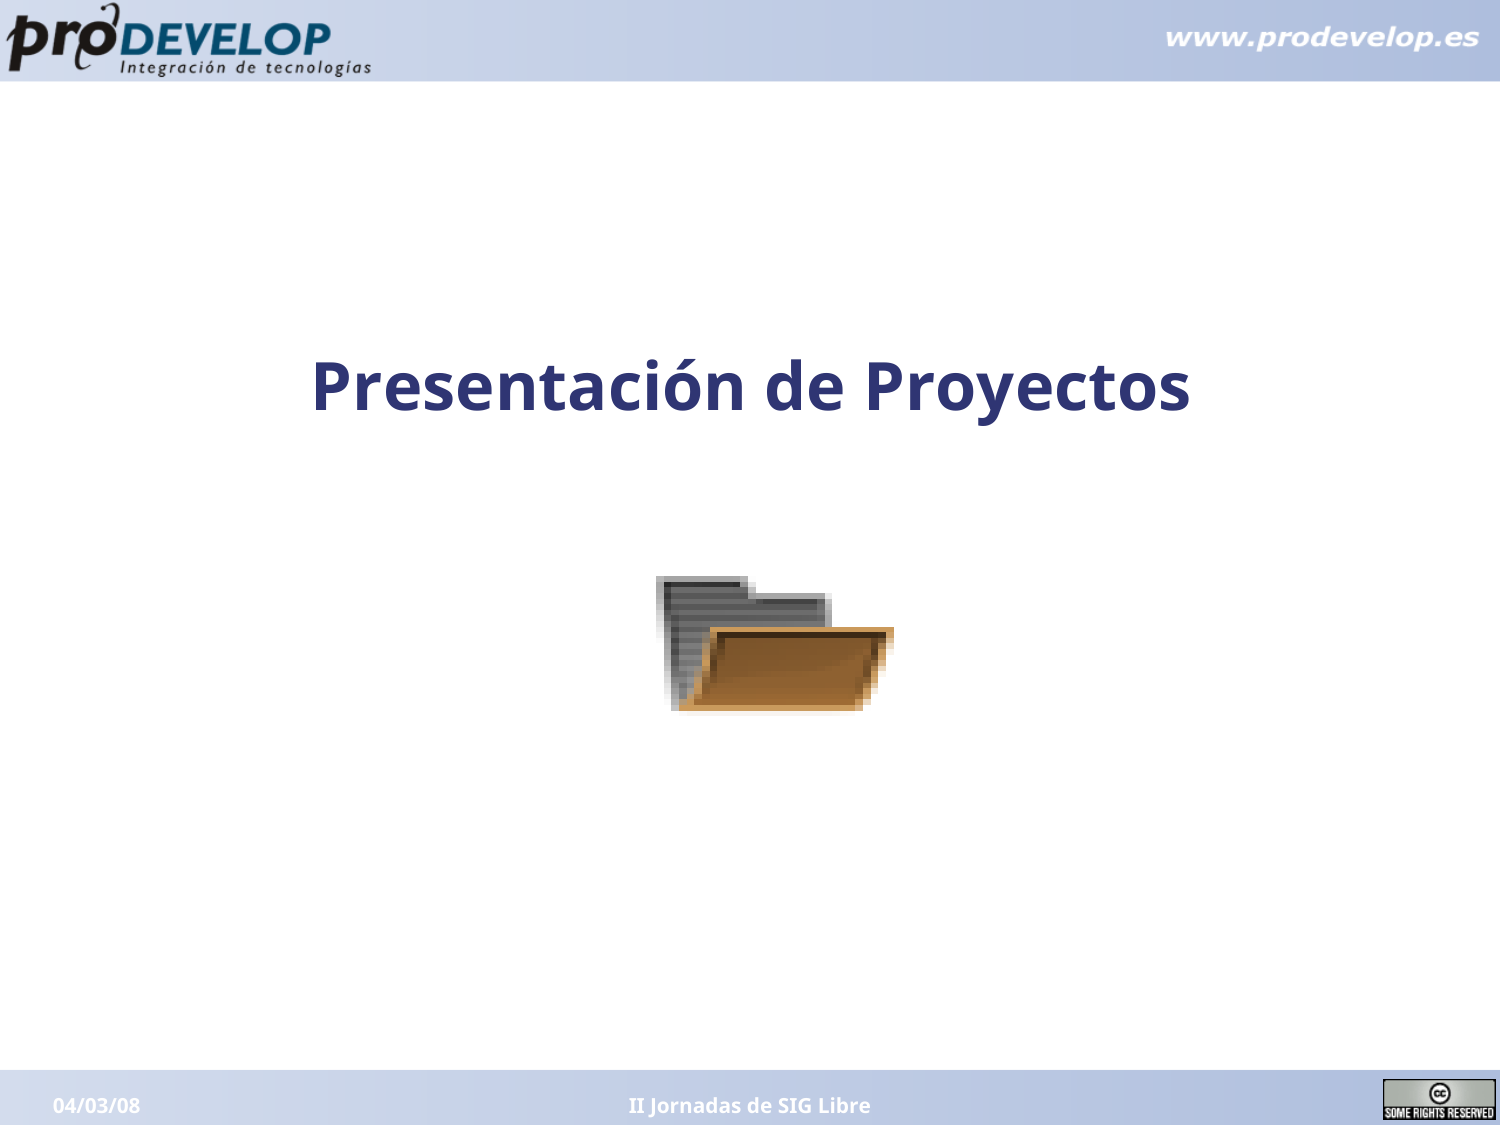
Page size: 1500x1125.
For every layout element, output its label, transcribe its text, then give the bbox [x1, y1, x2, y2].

title Presentación de Proyectos [76, 290, 1427, 479]
picture [0, 0, 1500, 1125]
